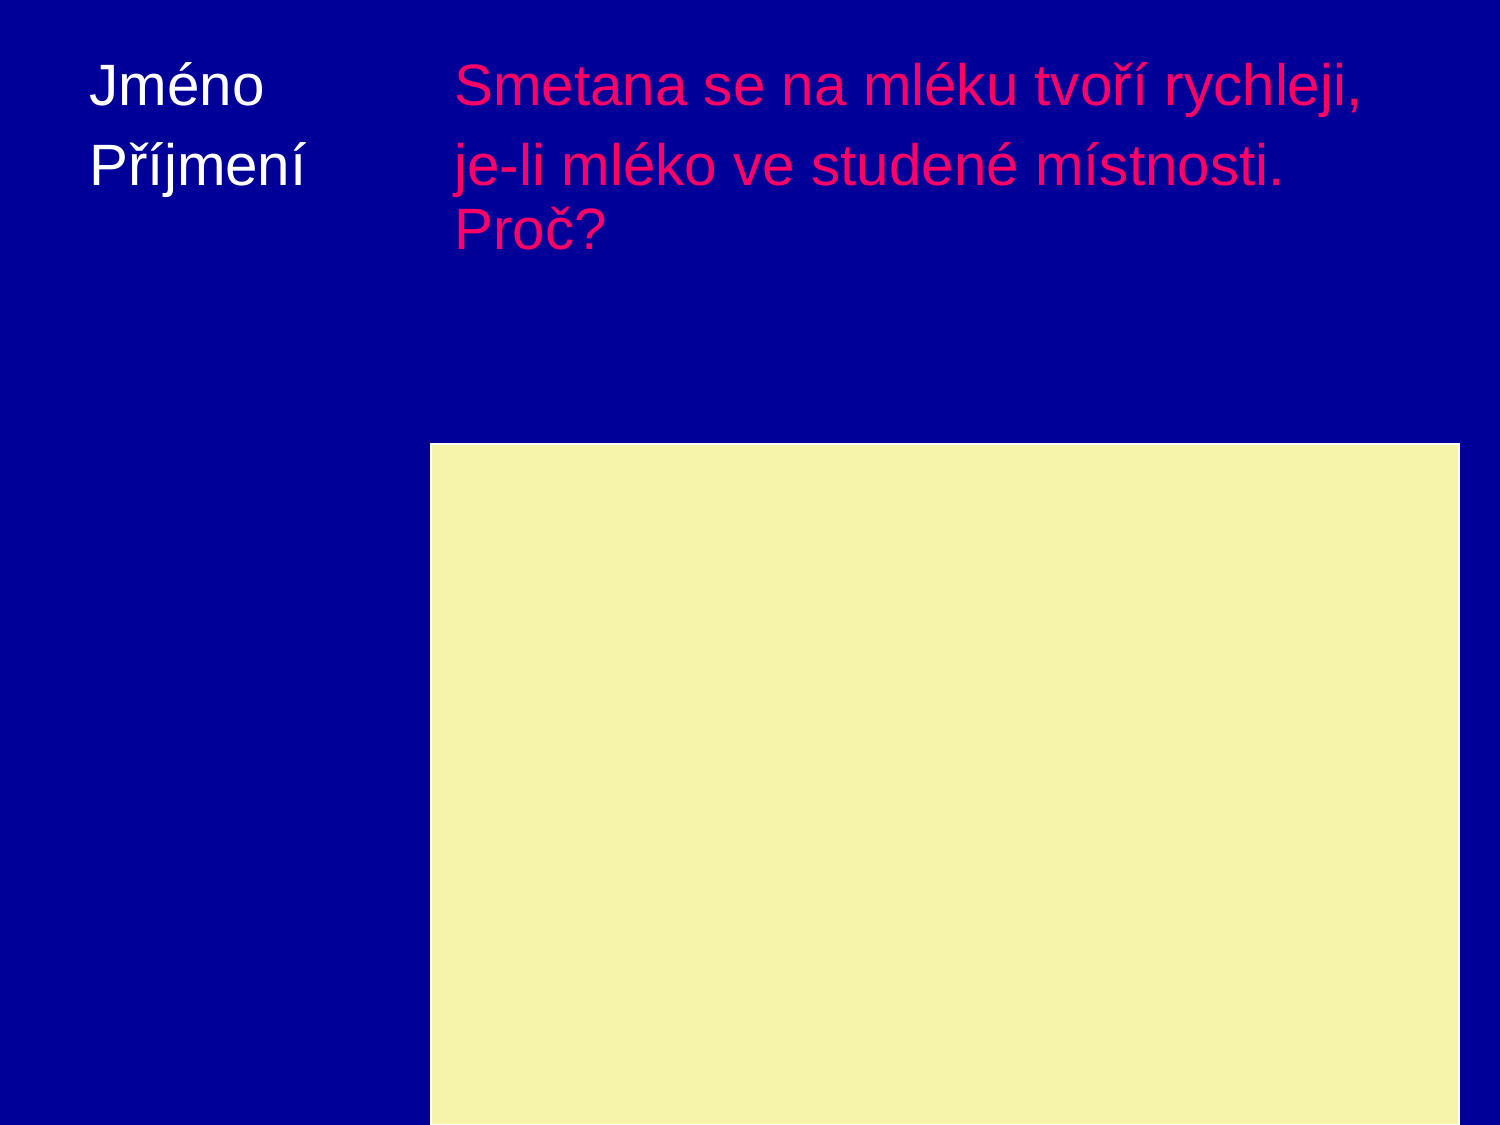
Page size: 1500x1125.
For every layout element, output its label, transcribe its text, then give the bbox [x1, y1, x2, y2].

text_box [430, 444, 1459, 1125]
text_box Jméno Příjmení [75, 45, 440, 525]
text_box Smetana se na mléku tvoří rychleji, je-li mléko ve studené místnosti. Proč? [440, 45, 1459, 444]
